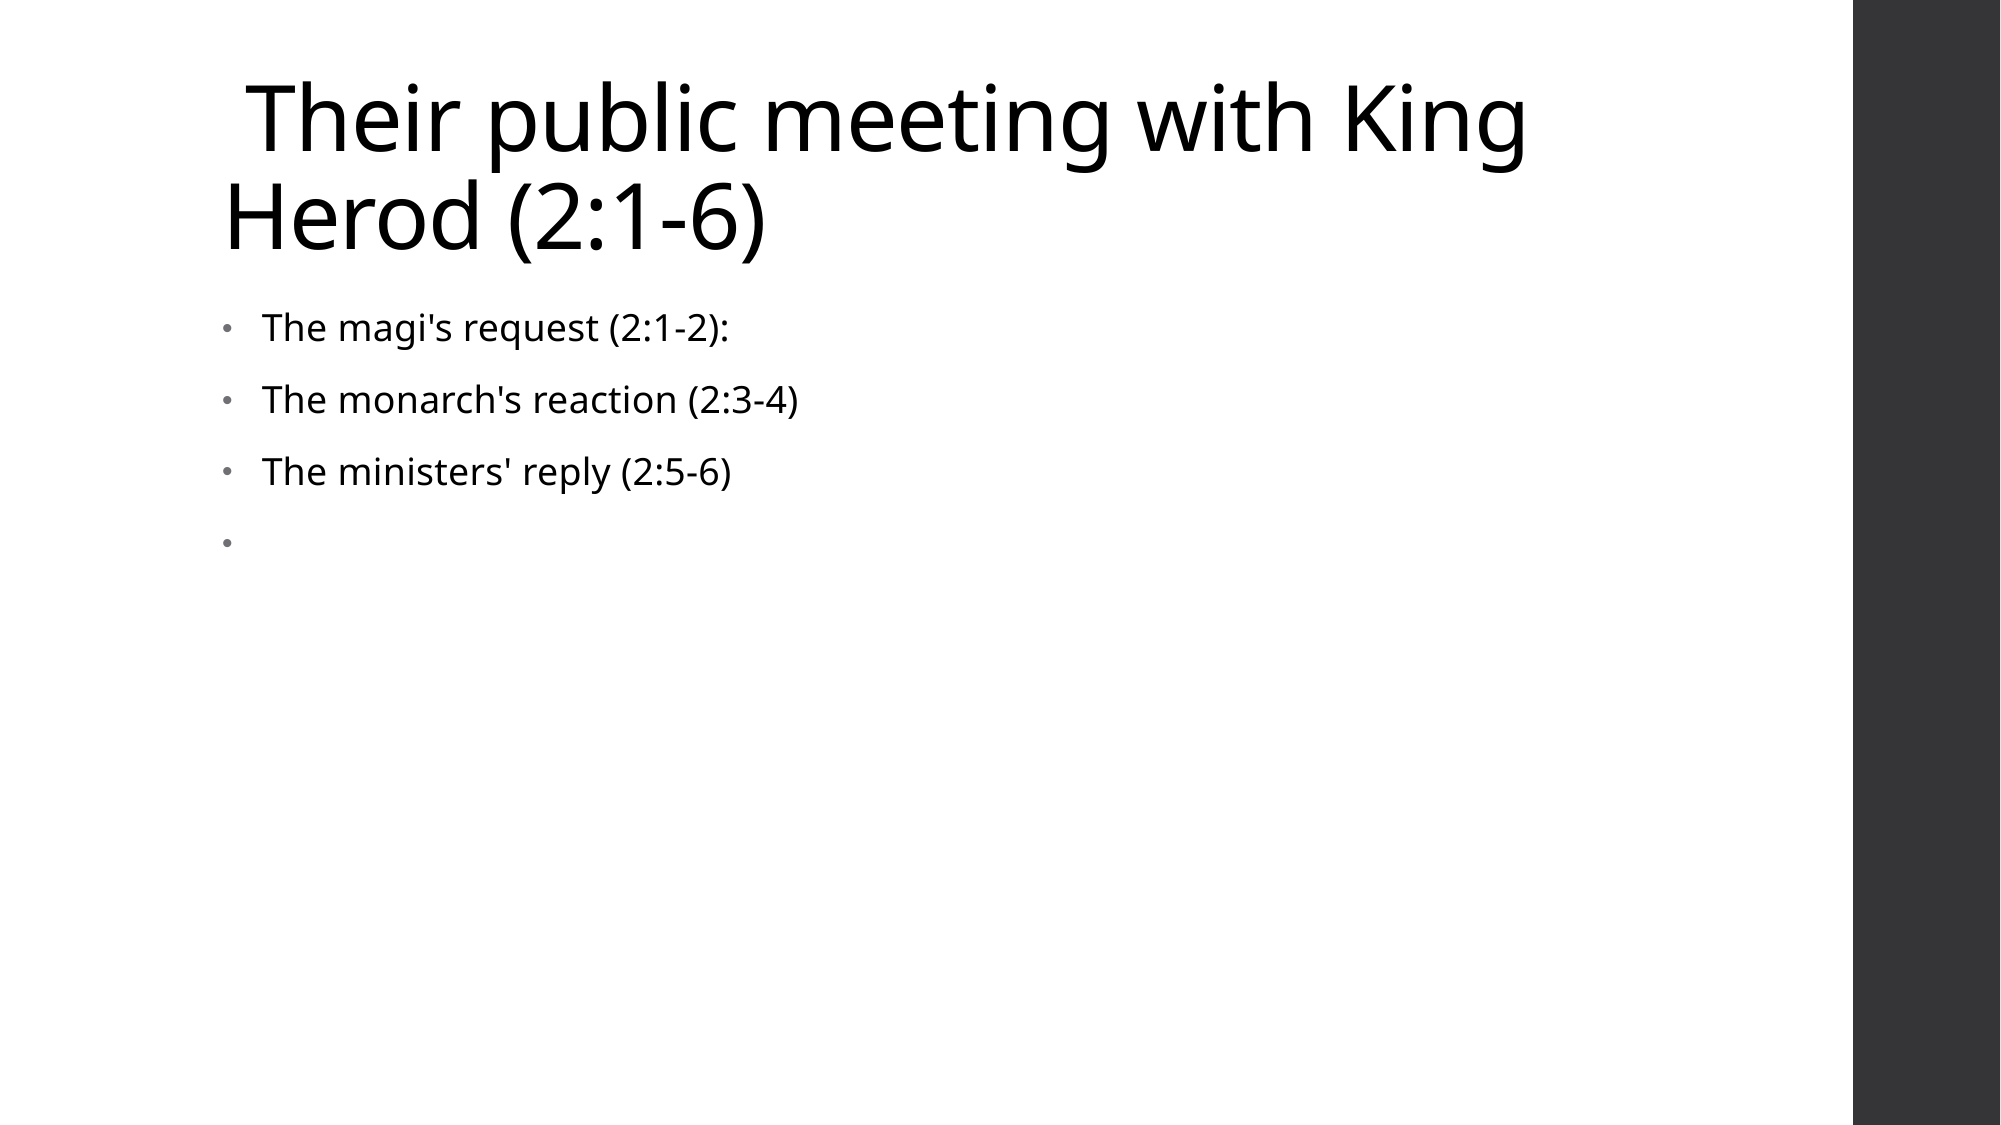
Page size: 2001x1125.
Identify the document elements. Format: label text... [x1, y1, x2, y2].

title Their public meeting with King Herod (2:1-6) [206, 60, 1797, 278]
list The magi's request (2:1-2): The monarch's reaction (2:3-4) The ministers' reply (2:5-6) [206, 299, 1617, 1014]
